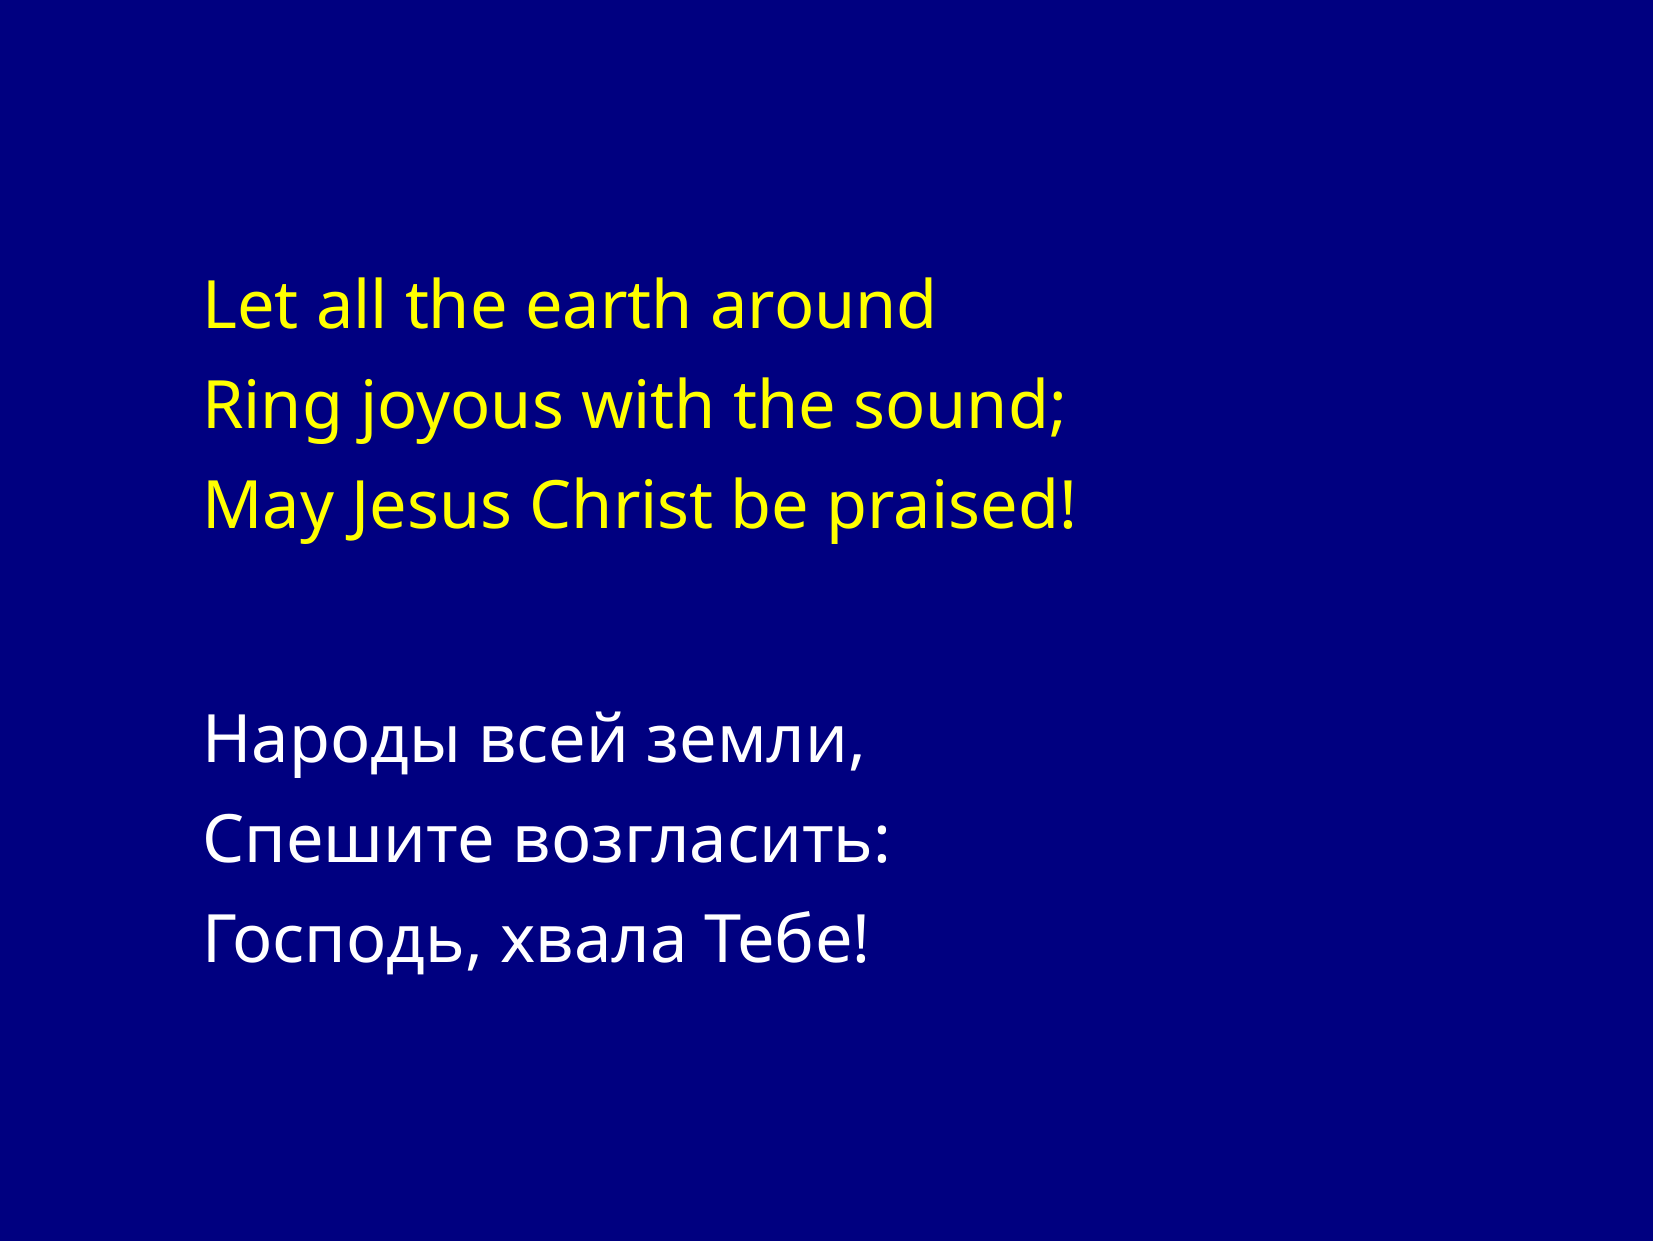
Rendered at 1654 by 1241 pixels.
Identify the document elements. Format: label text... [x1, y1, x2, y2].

text_box Народы всей земли, Спешите возгласить: Господь, хвала Тебе! [75, 675, 1576, 1163]
text_box Let all the earth around Ring joyous with the sound; May Jesus Christ be praised! [75, 150, 1576, 638]
